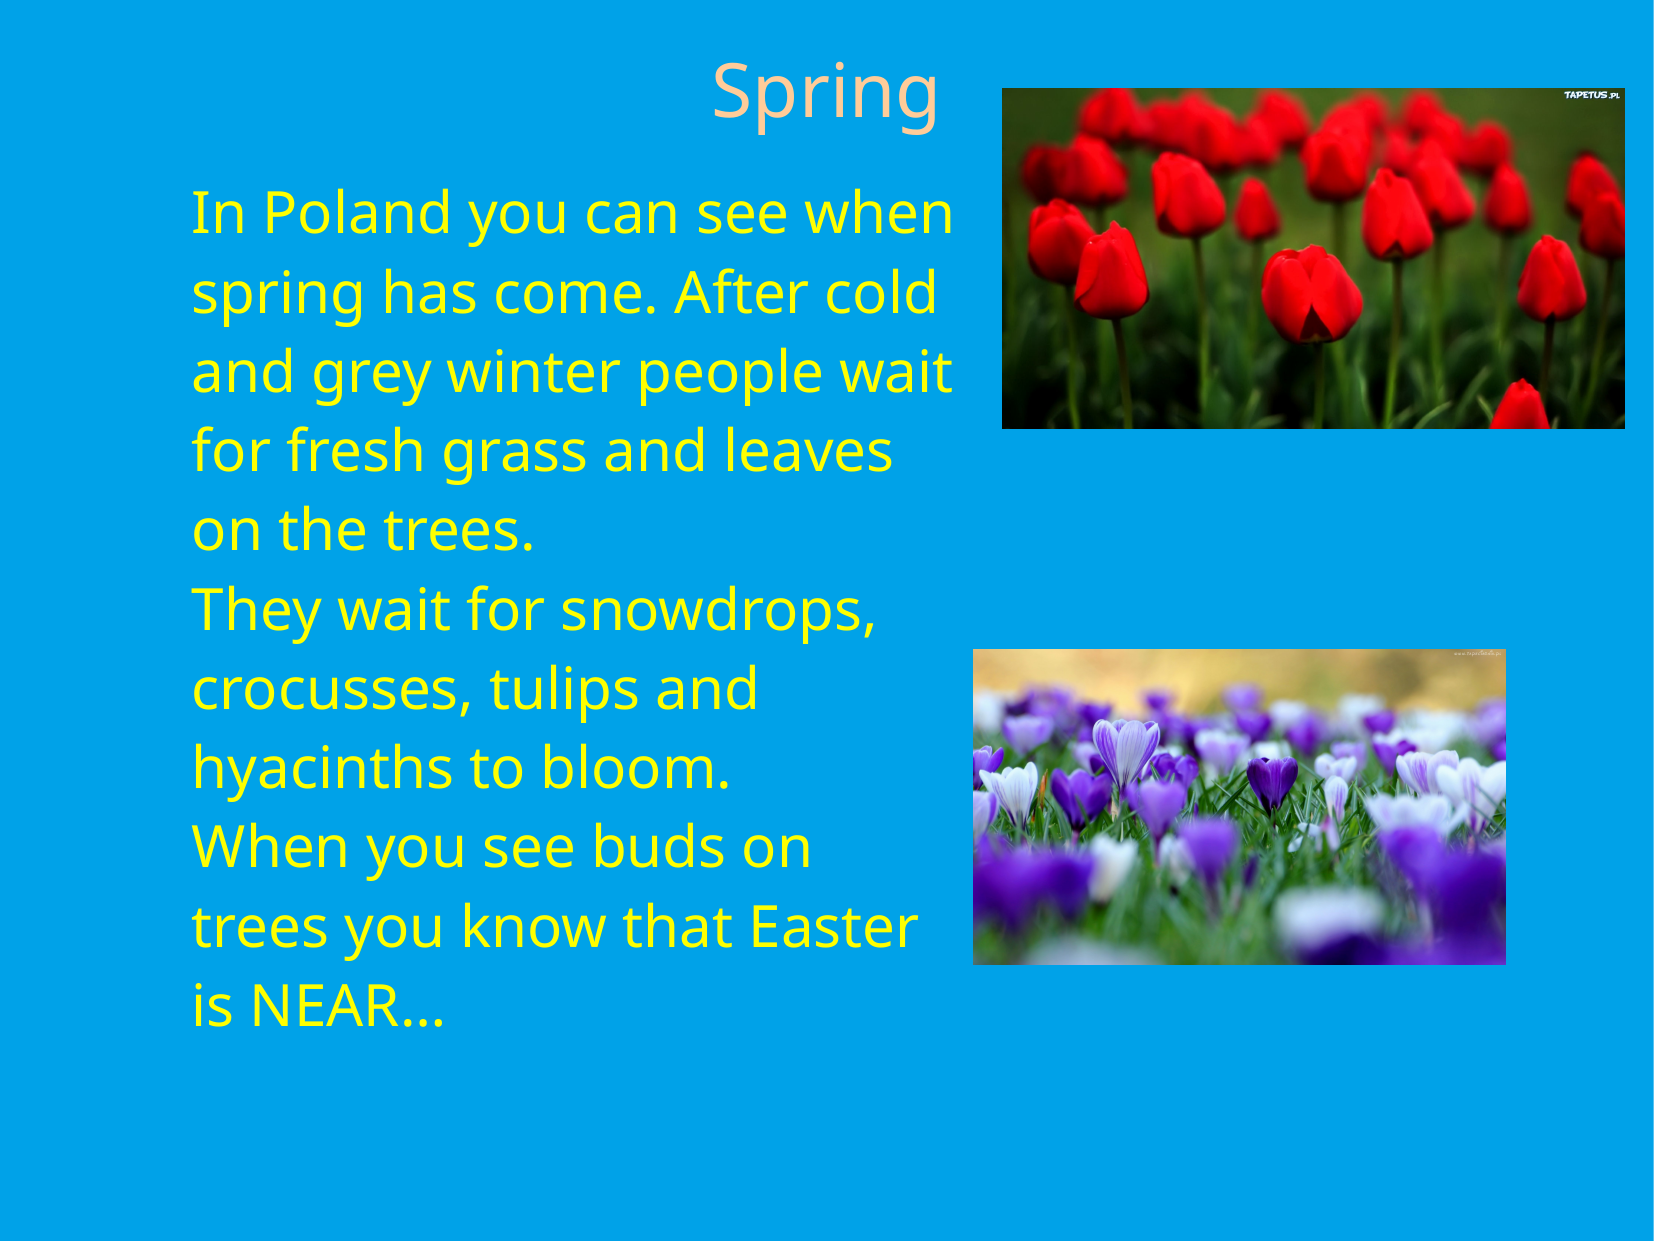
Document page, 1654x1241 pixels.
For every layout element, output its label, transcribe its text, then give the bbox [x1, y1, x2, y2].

picture [1003, 89, 1624, 428]
text_box Spring [501, 29, 1152, 166]
picture [974, 650, 1505, 964]
text_box In Poland you can see when spring has come. After cold and grey winter people wait for fresh grass and leaves on the trees. They wait for snowdrops, crocusses, tulips and hyacinths to bloom. When you see buds on trees you know that Easter is NEAR… [177, 164, 975, 1224]
